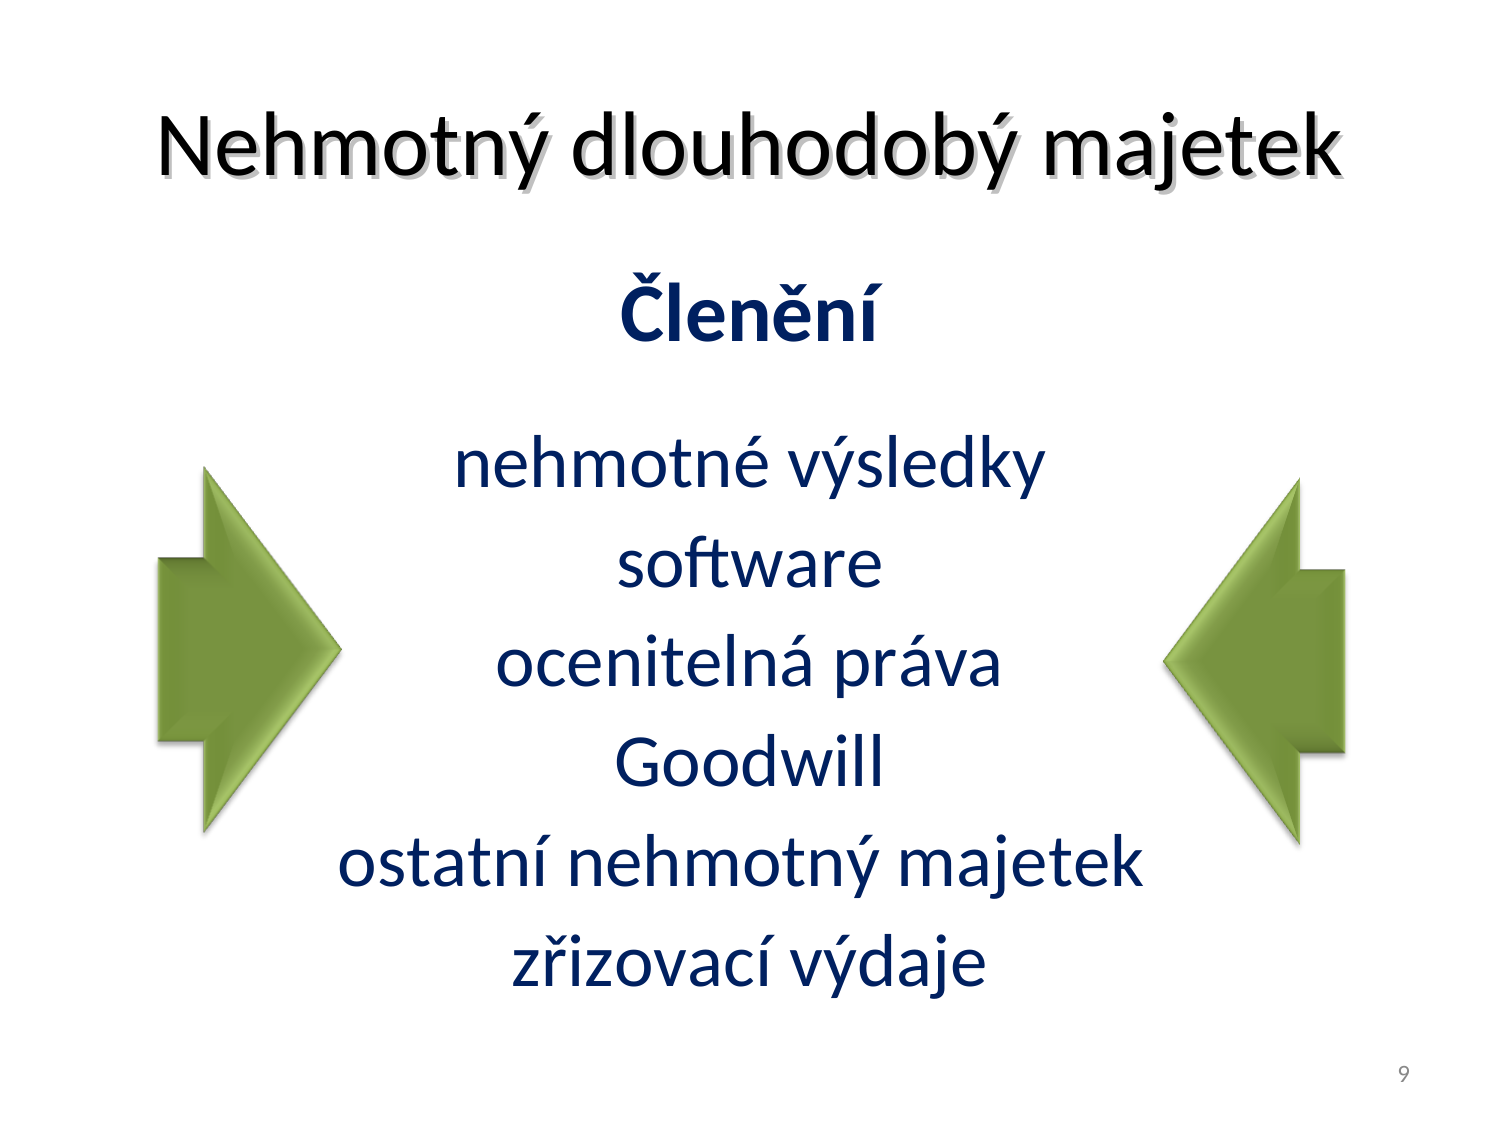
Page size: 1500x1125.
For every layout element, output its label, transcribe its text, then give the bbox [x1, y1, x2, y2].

picture [148, 461, 351, 847]
picture [1153, 473, 1354, 859]
text_box <číslo> [1074, 1042, 1426, 1103]
title Nehmotný dlouhodobý majetek [75, 45, 1426, 233]
list Členění nehmotné výsledky software ocenitelná práva Goodwill ostatní nehmotný majetek zřizovací výdaje [75, 262, 1426, 1110]
